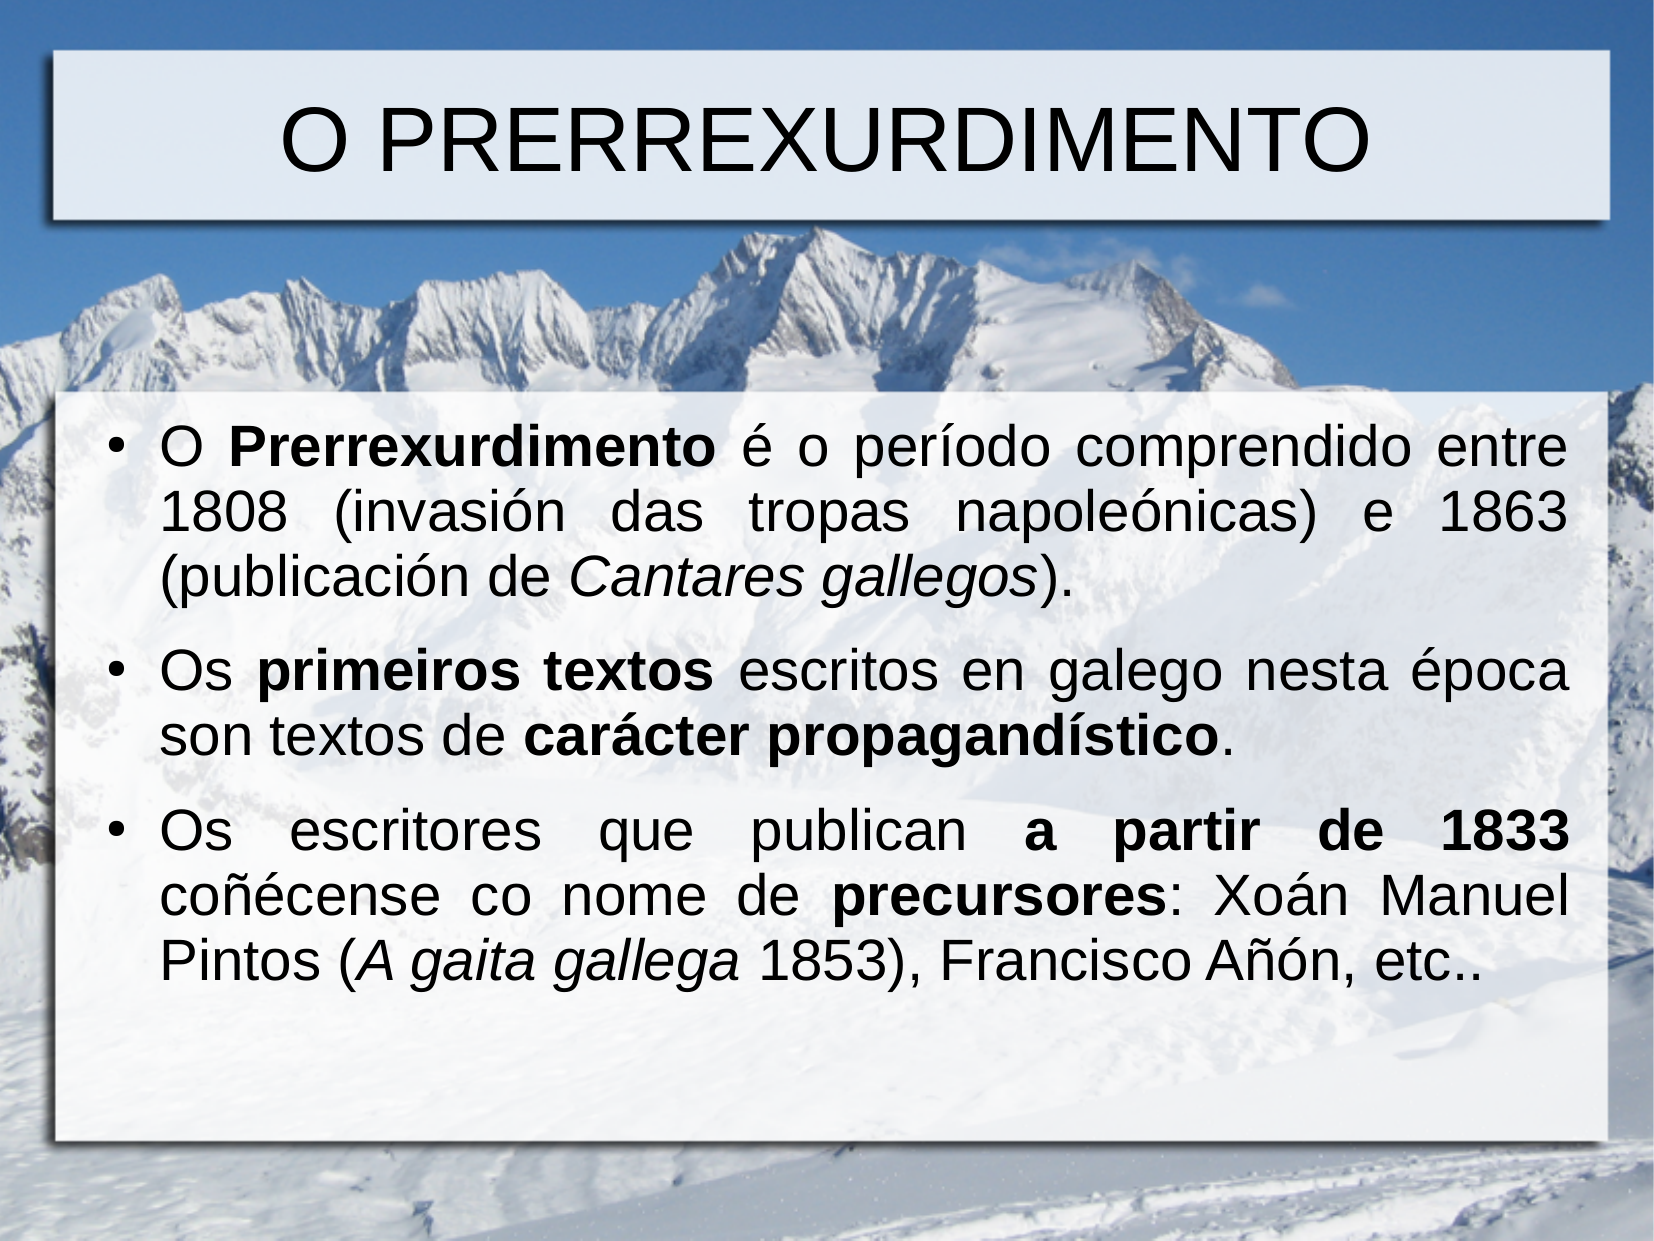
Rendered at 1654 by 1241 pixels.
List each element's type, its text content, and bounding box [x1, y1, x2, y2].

list O Prerrexurdimento é o período comprendido entre 1808 (invasión das tropas napoleónicas) e 1863 (publicación de Cantares gallegos). Os primeiros textos escritos en galego nesta época son textos de carácter propagandístico. Os escritores que publican a partir de 1833 coñécense co nome de precursores: Xoán Manuel Pintos (A gaita gallega 1853), Francisco Añón, etc.. [88, 413, 1571, 1133]
picture [0, 0, 1654, 1241]
title O PRERREXURDIMENTO [59, 61, 1595, 219]
